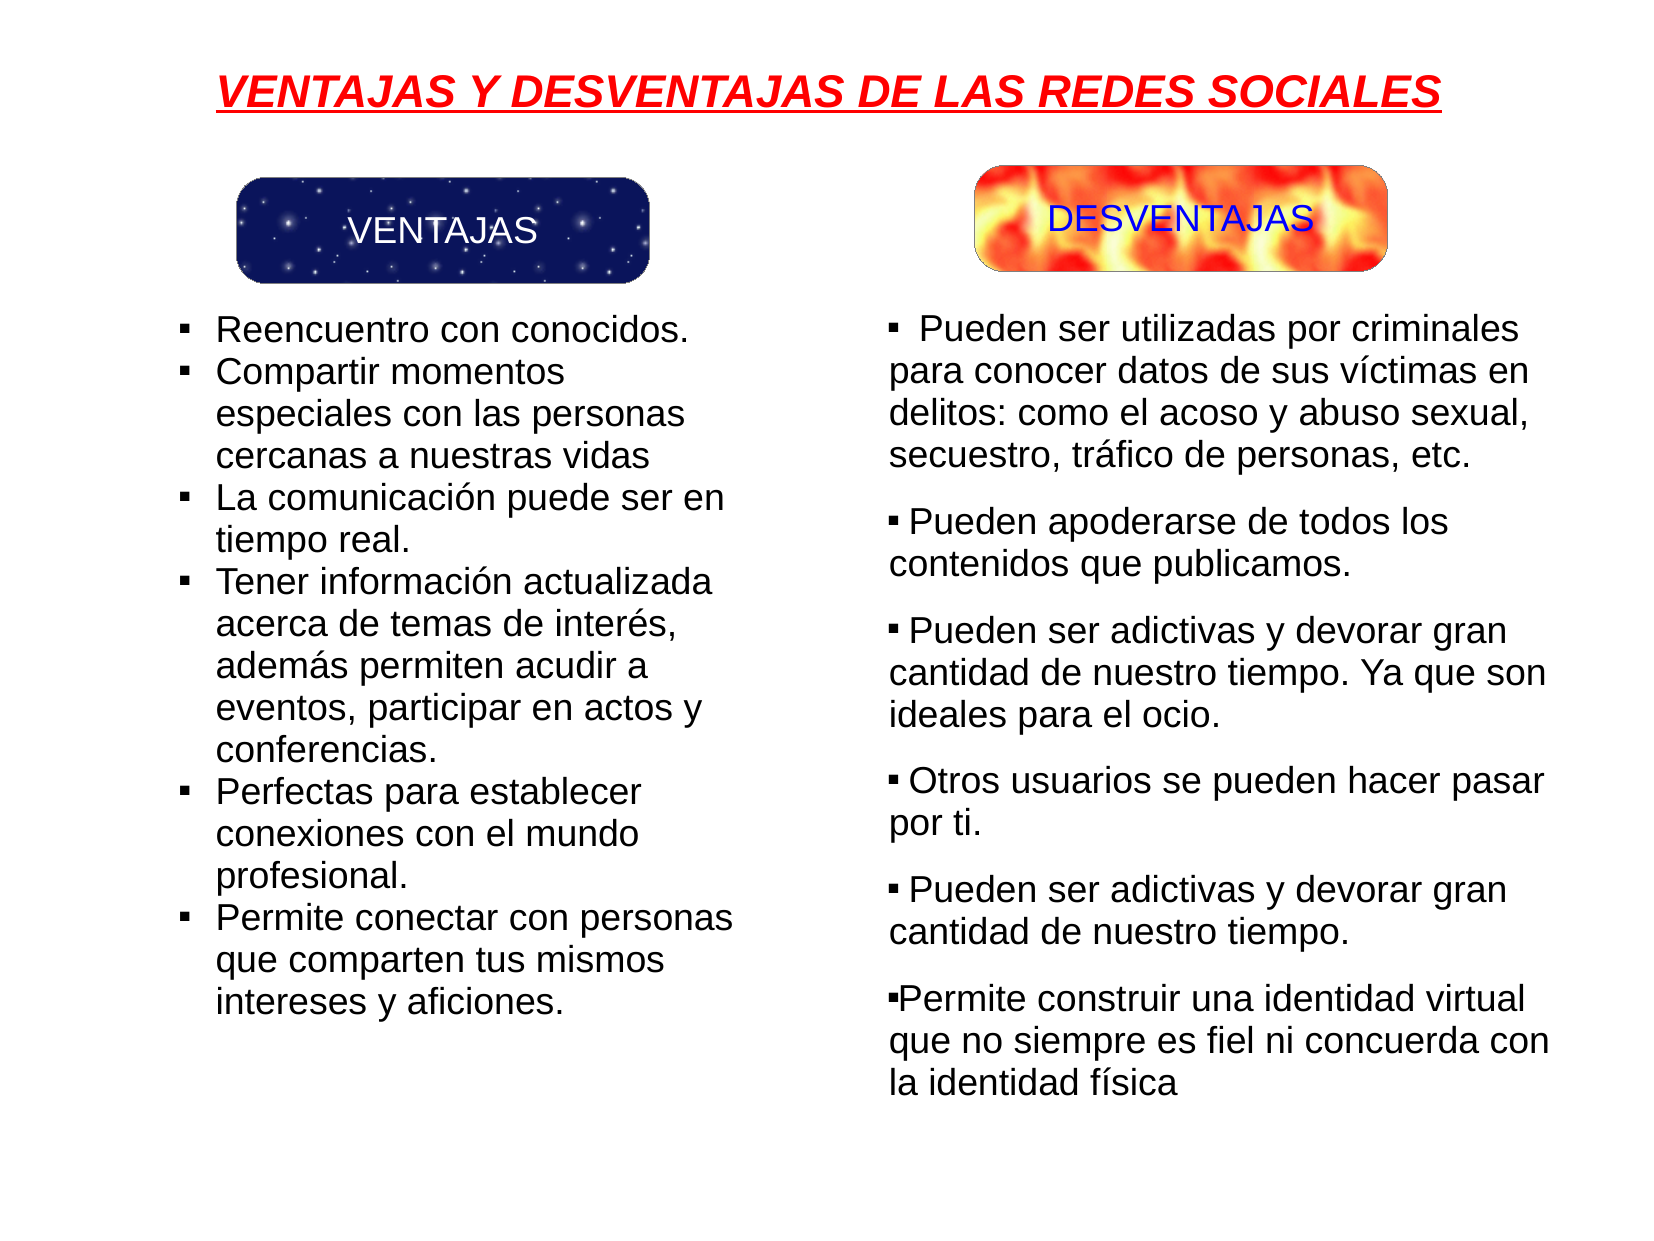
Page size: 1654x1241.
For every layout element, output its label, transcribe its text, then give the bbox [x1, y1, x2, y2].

text_box Pueden ser utilizadas por criminales para conocer datos de sus víctimas en delitos: como el acoso y abuso sexual, secuestro, tráfico de personas, etc. Pueden apoderarse de todos los contenidos que publicamos. Pueden ser adictivas y devorar gran cantidad de nuestro tiempo. Ya que son ideales para el ocio. Otros usuarios se pueden hacer pasar por ti. Pueden ser adictivas y devorar gran cantidad de nuestro tiempo. Permite construir una identidad virtual que no siempre es fiel ni concuerda con la identidad física [874, 233, 1595, 1112]
text_box DESVENTAJAS [974, 165, 1388, 233]
text_box VENTAJAS [236, 177, 650, 284]
text_box VENTAJAS Y DESVENTAJAS DE LAS REDES SOCIALES [200, 59, 1548, 126]
text_box Reencuentro con conocidos. Compartir momentos especiales con las personas cercanas a nuestras vidas La comunicación puede ser en tiempo real. Tener información actualizada acerca de temas de interés, además permiten acudir a eventos, participar en actos y conferencias. Perfectas para establecer conexiones con el mundo profesional. Permite conectar con personas que comparten tus mismos intereses y aficiones. [165, 301, 756, 1031]
